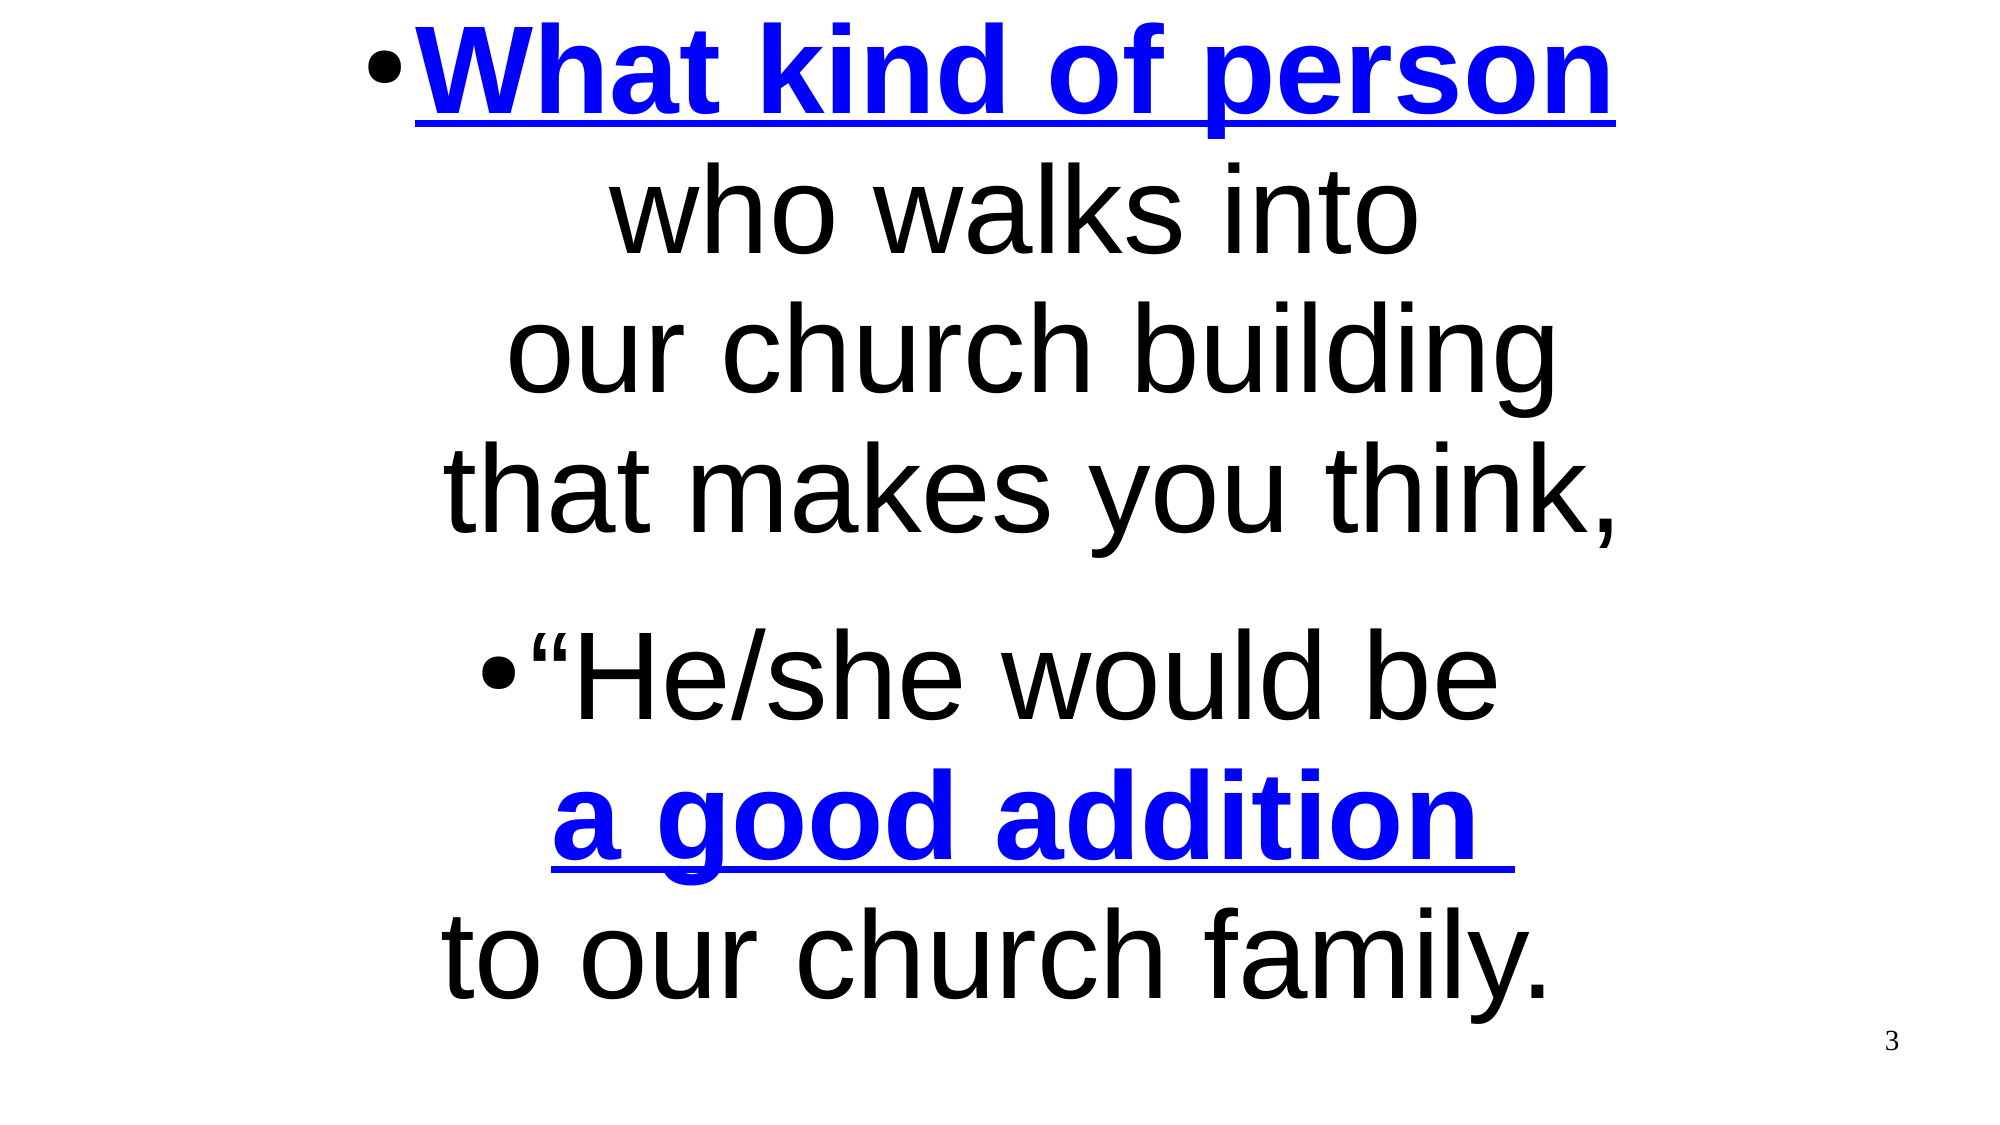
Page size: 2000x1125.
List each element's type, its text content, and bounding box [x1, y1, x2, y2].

list What kind of person who walks into our church building that makes you think, “He/she would be a good addition to our church family. [0, 0, 1996, 1123]
